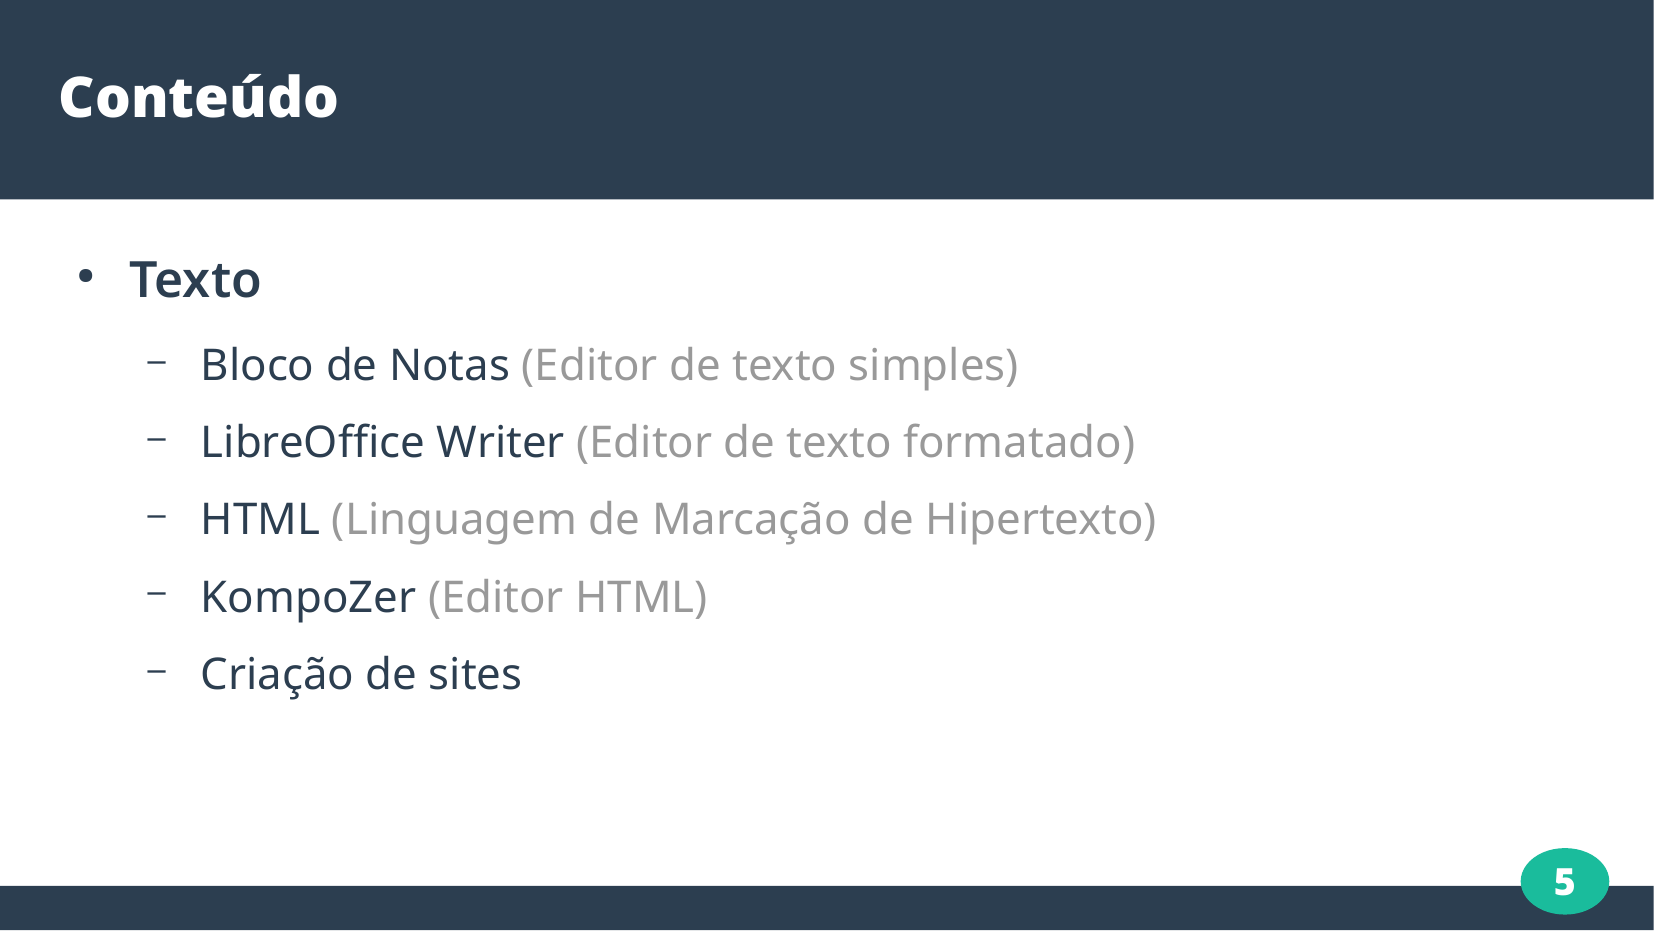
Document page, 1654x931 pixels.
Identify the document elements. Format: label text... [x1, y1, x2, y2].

list Texto Bloco de Notas (Editor de texto simples) LibreOffice Writer (Editor de texto formatado) HTML (Linguagem de Marcação de Hipertexto) KompoZer (Editor HTML) Criação de sites [59, 243, 1595, 864]
title Conteúdo [59, 37, 1595, 155]
